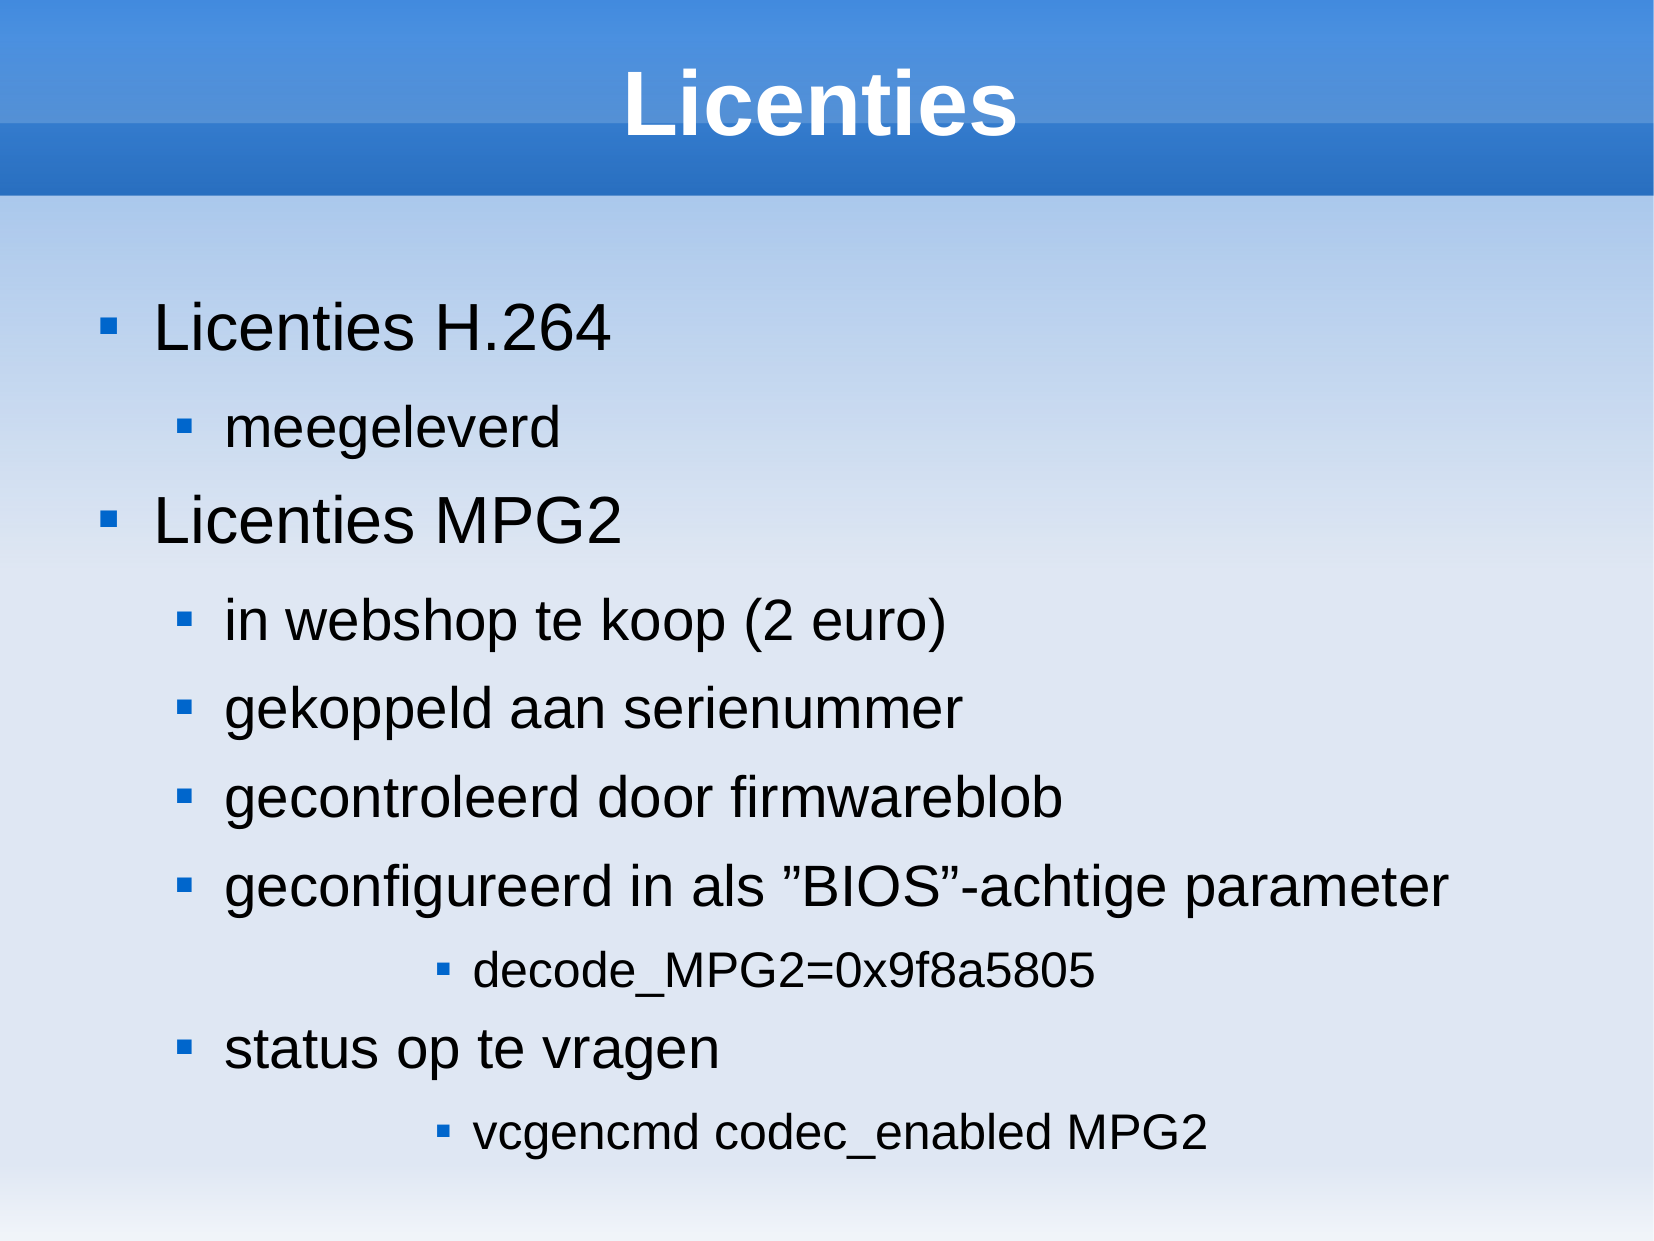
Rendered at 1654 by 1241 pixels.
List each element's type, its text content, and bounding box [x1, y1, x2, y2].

list Licenties H.264 meegeleverd Licenties MPG2 in webshop te koop (2 euro) gekoppeld aan serienummer gecontroleerd door firmwareblob geconfigureerd in als ”BIOS”-achtige parameter decode_MPG2=0x9f8a5805 status op te vragen vcgencmd codec_enabled MPG2 [82, 290, 1571, 1160]
title Licenties [76, 0, 1565, 208]
picture [0, 0, 1654, 1241]
